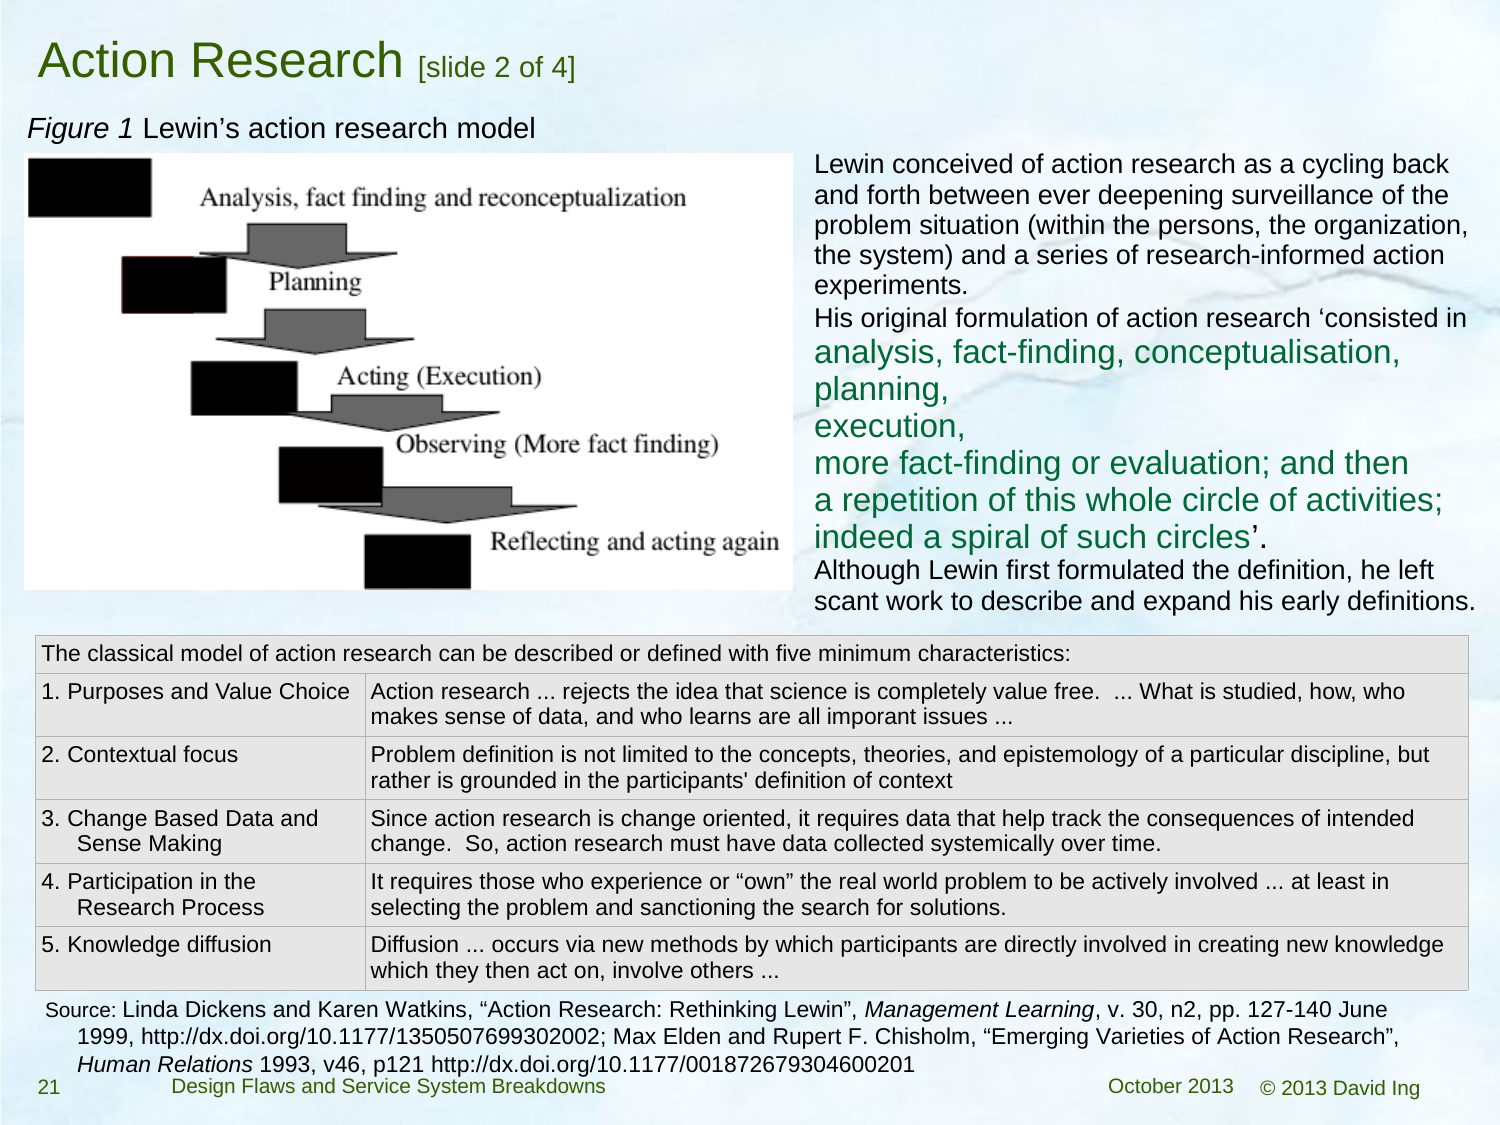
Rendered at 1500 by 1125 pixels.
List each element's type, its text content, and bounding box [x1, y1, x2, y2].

table_cell 2. Contextual focus [36, 737, 365, 799]
text_box Figure 1 Lewin’s action research model [12, 104, 562, 152]
table_cell 3. Change Based Data and Sense Making [36, 800, 365, 863]
table_cell 4. Participation in the Research Process [36, 864, 365, 926]
table_cell Action research ... rejects the idea that science is completely value free. ... What is studied, how, who makes sense of data, and who learns are all imporant issues ... [366, 674, 1468, 736]
text_box Source: Linda Dickens and Karen Watkins, “Action Research: Rethinking Lewin”, Management Learning, v. 30, n2, pp. 127-140 June 1999, http://dx.doi.org/10.1177/1350507699302002; Max Elden and Rupert F. Chisholm, “Emerging Varieties of Action Research”, Human Relations 1993, v46, p121 http://dx.doi.org/10.1177/001872679304600201 [30, 986, 1463, 1093]
table_header The classical model of action research can be described or defined with five minimum characteristics: [36, 636, 1468, 673]
table_cell 5. Knowledge diffusion [36, 927, 365, 990]
title Action Research [slide 2 of 4] [37, 37, 1463, 152]
table_cell Diffusion ... occurs via new methods by which participants are directly involved in creating new knowledge which they then act on, involve others ... [366, 927, 1468, 990]
text_box Lewin conceived of action research as a cycling back and forth between ever deepening surveillance of the problem situation (within the persons, the organization, the system) and a series of research-informed action experiments. His original formulation of action research ‘consisted in analysis, fact-finding, conceptualisation, planning, execution, more fact-finding or evaluation; and then a repetition of this whole circle of activities; indeed a spiral of such circles’. Although Lewin first formulated the definition, he left scant work to describe and expand his early definitions. [799, 142, 1500, 630]
table_cell Problem definition is not limited to the concepts, theories, and epistemology of a particular discipline, but rather is grounded in the participants' definition of context [366, 737, 1468, 799]
table_cell It requires those who experience or “own” the real world problem to be actively involved ... at least in selecting the problem and sanctioning the search for solutions. [366, 864, 1468, 926]
table_cell 1. Purposes and Value Choice [36, 674, 365, 736]
picture [0, 0, 1500, 1125]
table_cell Since action research is change oriented, it requires data that help track the consequences of intended change. So, action research must have data collected systemically over time. [366, 800, 1468, 863]
